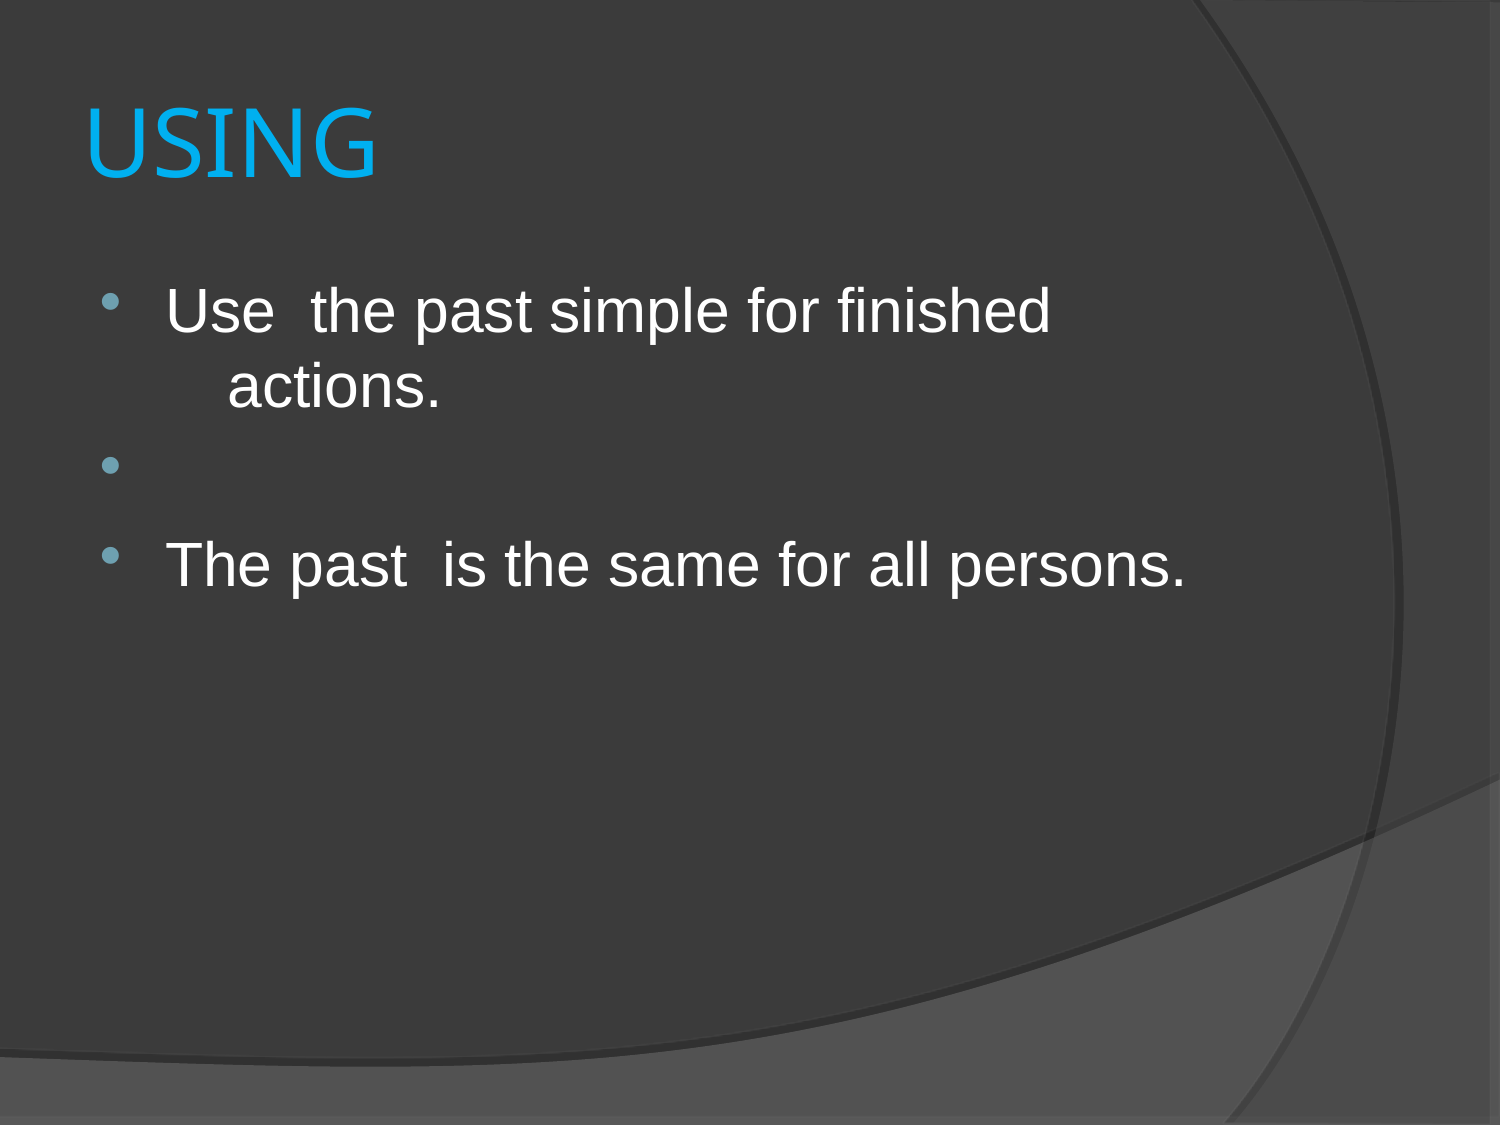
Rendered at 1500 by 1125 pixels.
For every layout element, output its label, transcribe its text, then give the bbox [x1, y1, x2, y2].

title USING [75, 45, 1300, 233]
list Use the past simple for finished actions. The past is the same for all persons. [75, 262, 1300, 1005]
